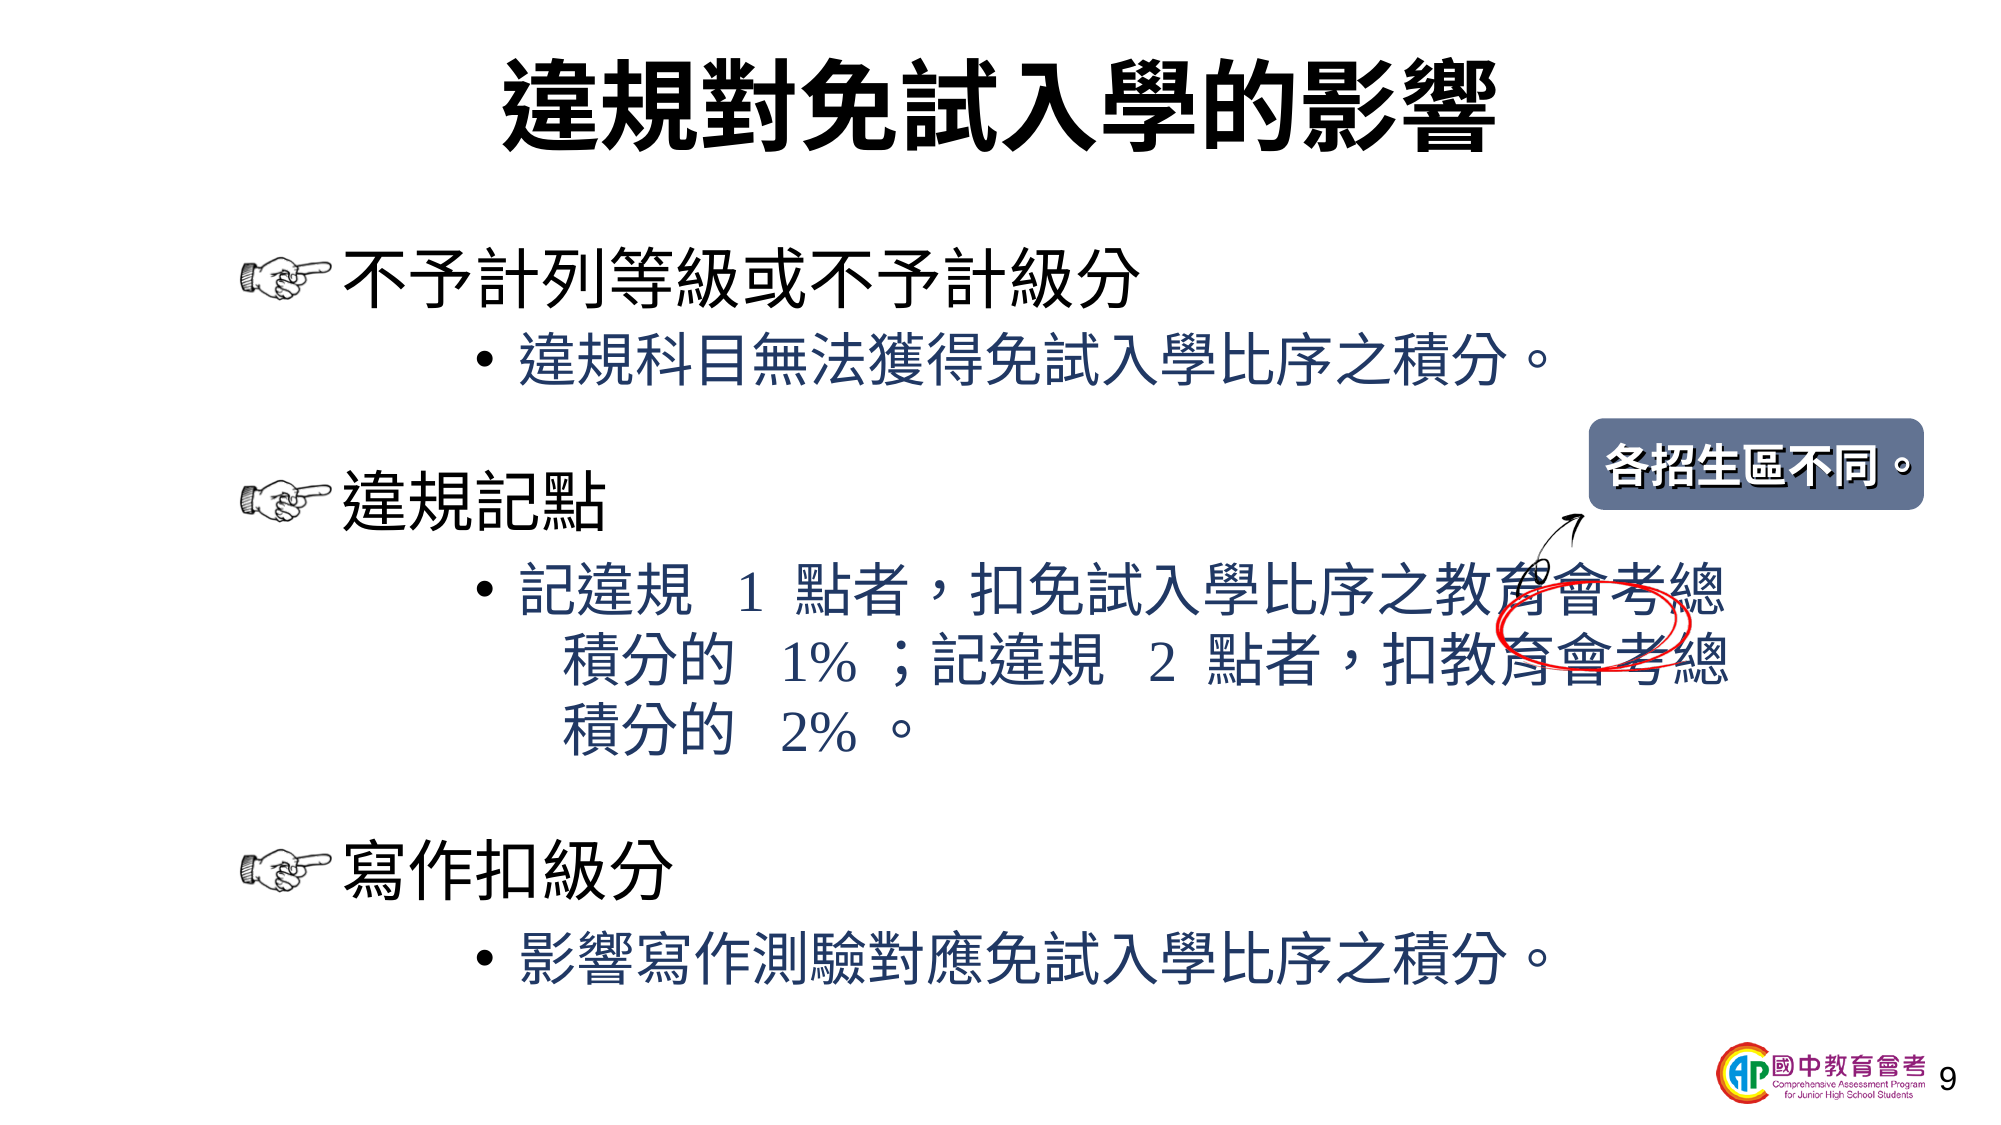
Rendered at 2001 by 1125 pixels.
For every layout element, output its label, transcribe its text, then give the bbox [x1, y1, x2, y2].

title 違規對免試入學的影響 [137, 2, 1863, 220]
picture [1495, 509, 1692, 672]
text_box [1923, 1047, 2000, 1108]
text_box 各招生區不同。 [1588, 418, 1924, 510]
text_box 不予計列等級或不予計級分 違規科目無法獲得免試入學比序之積分。 違規記點 記違規 1 點者，扣免試入學比序之教育會考總積分的 1%；記違規 2 點者，扣教育會考總積分的 2%。 寫作扣級分 影響寫作測驗對應免試入學比序之積分。 [223, 238, 1777, 1090]
